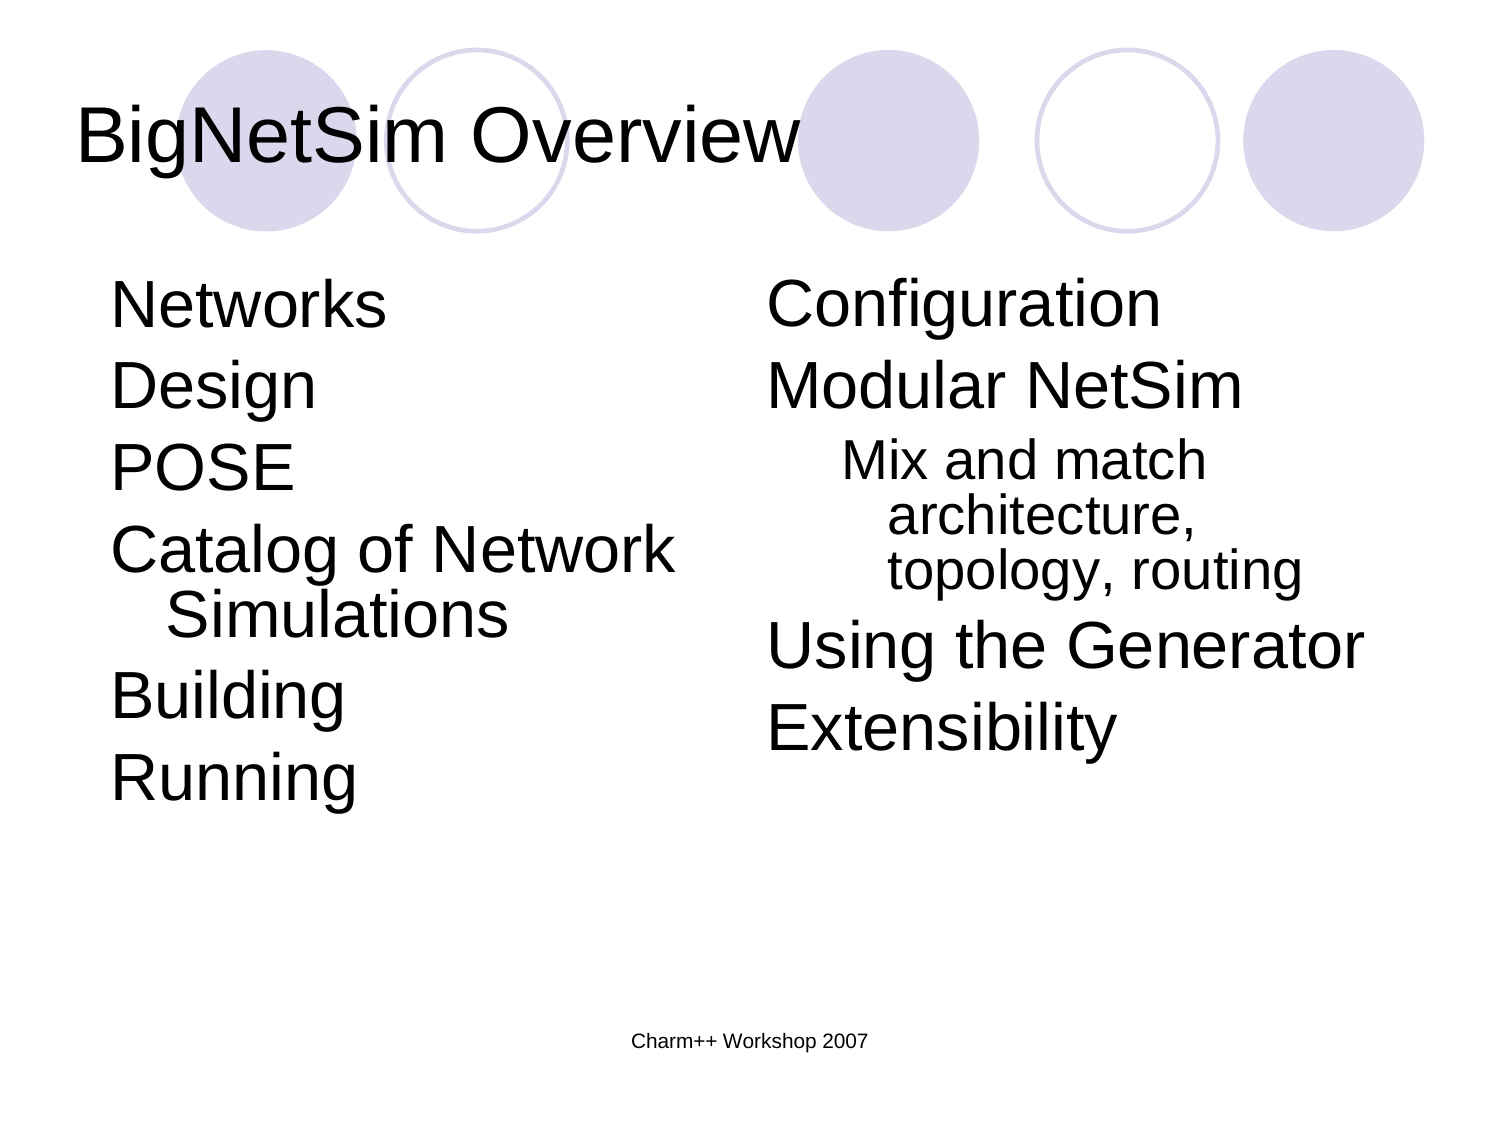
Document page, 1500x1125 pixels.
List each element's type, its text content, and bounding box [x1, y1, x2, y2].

list Configuration Modular NetSim Mix and match architecture, topology, routing Using the Generator Extensibility [766, 274, 1392, 984]
title BigNetSim Overview [75, 45, 1426, 233]
list Networks Design POSE Catalog of Network Simulations Building Running [110, 275, 736, 1023]
